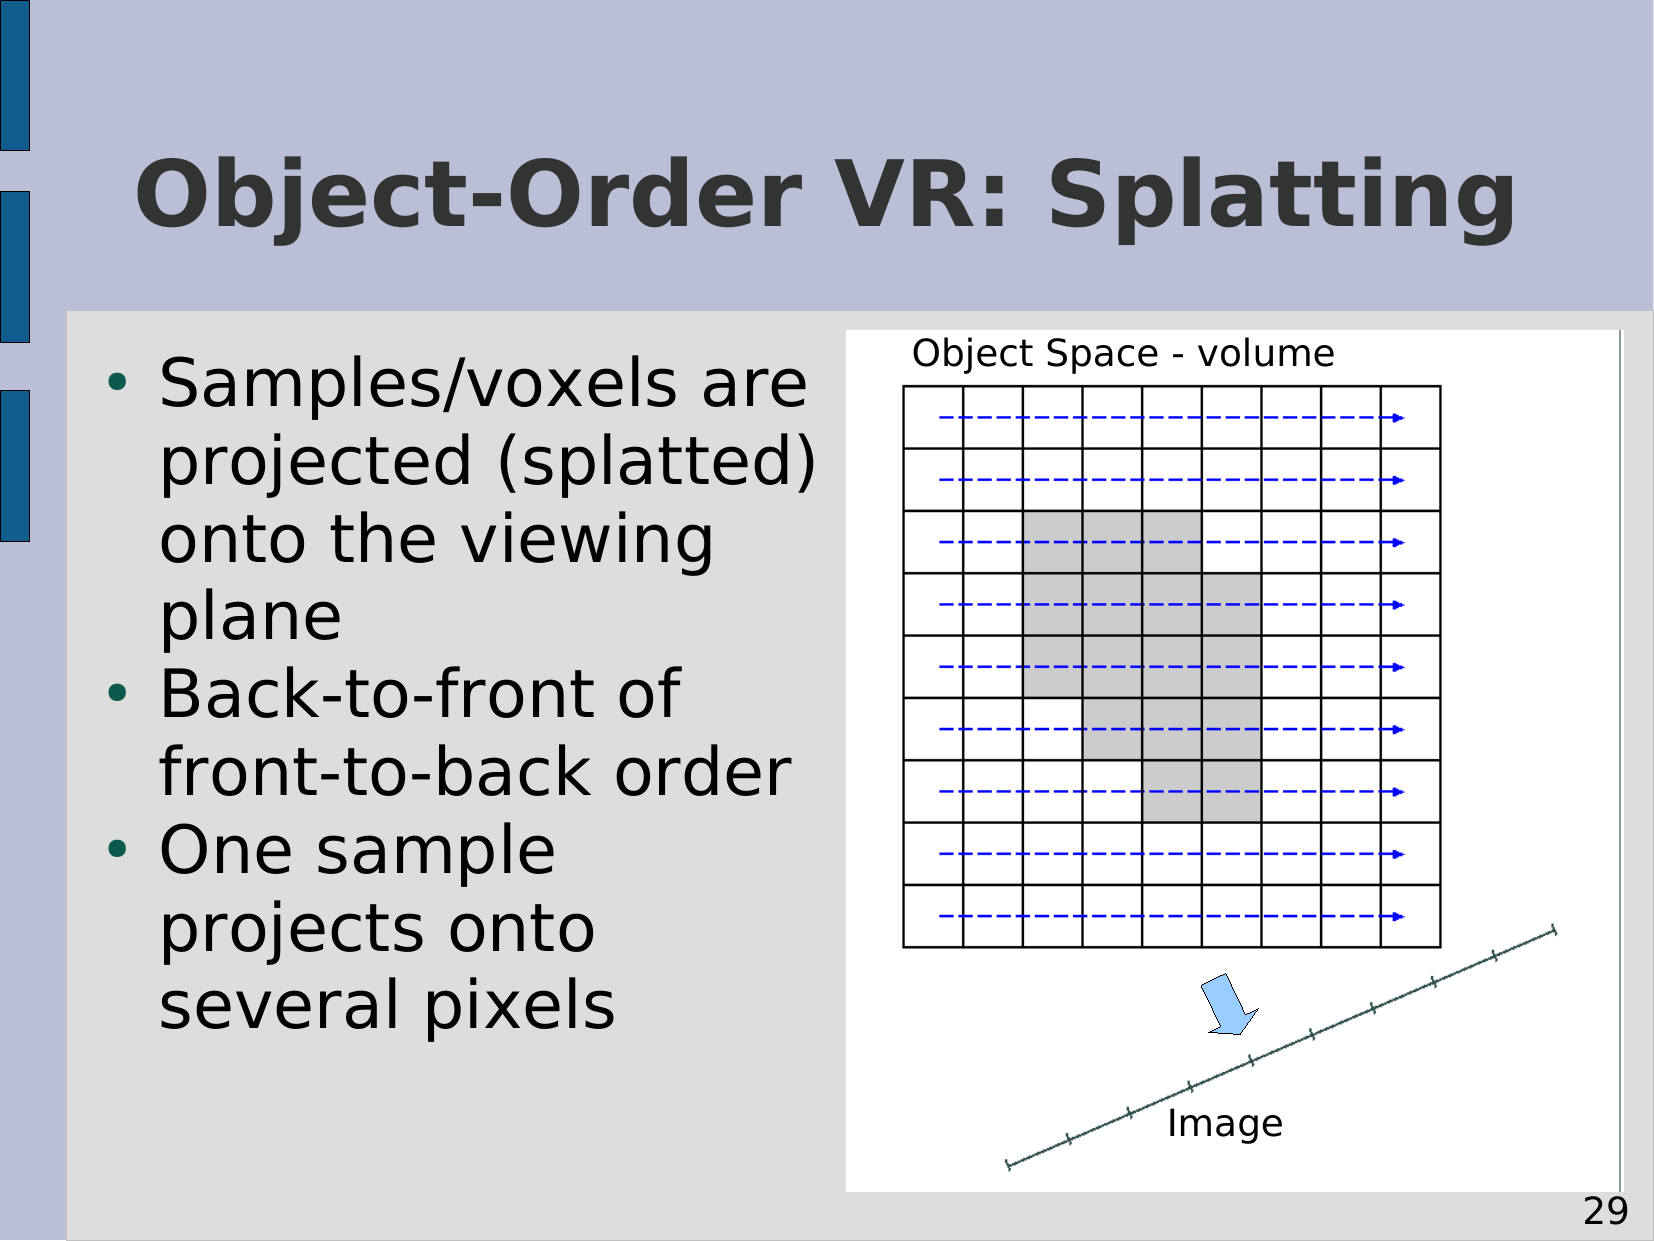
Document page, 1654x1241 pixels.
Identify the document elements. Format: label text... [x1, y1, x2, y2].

picture [845, 330, 1624, 1192]
title Object-Order VR: Splatting [121, 91, 1534, 299]
text_box Object Space - volume [896, 324, 1351, 383]
text_box Image [1152, 1094, 1300, 1153]
list Samples/voxels are projected (splatted) onto the viewing plane Back-to-front of front-to-back order One sample projects onto several pixels [87, 344, 845, 1191]
text_box [1201, 973, 1259, 1035]
